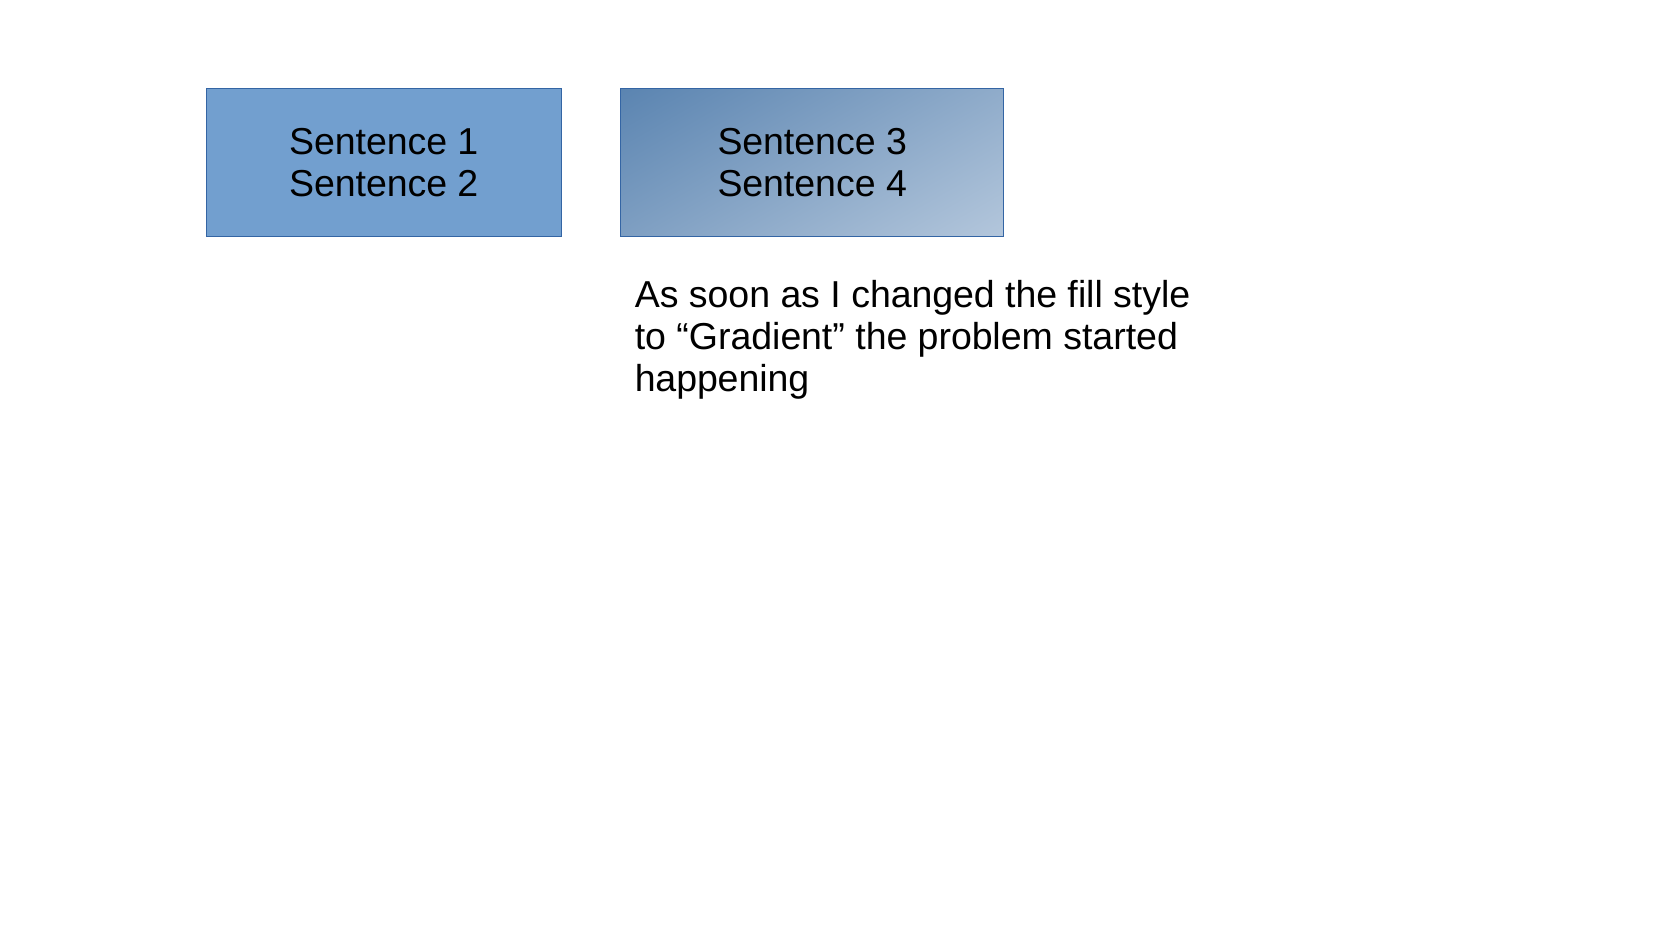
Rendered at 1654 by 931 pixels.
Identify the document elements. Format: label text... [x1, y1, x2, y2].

text_box Sentence 1 Sentence 2 [206, 88, 562, 237]
text_box As soon as I changed the fill style to “Gradient” the problem started happening [620, 265, 1241, 407]
text_box Sentence 3 Sentence 4 [620, 88, 1004, 237]
